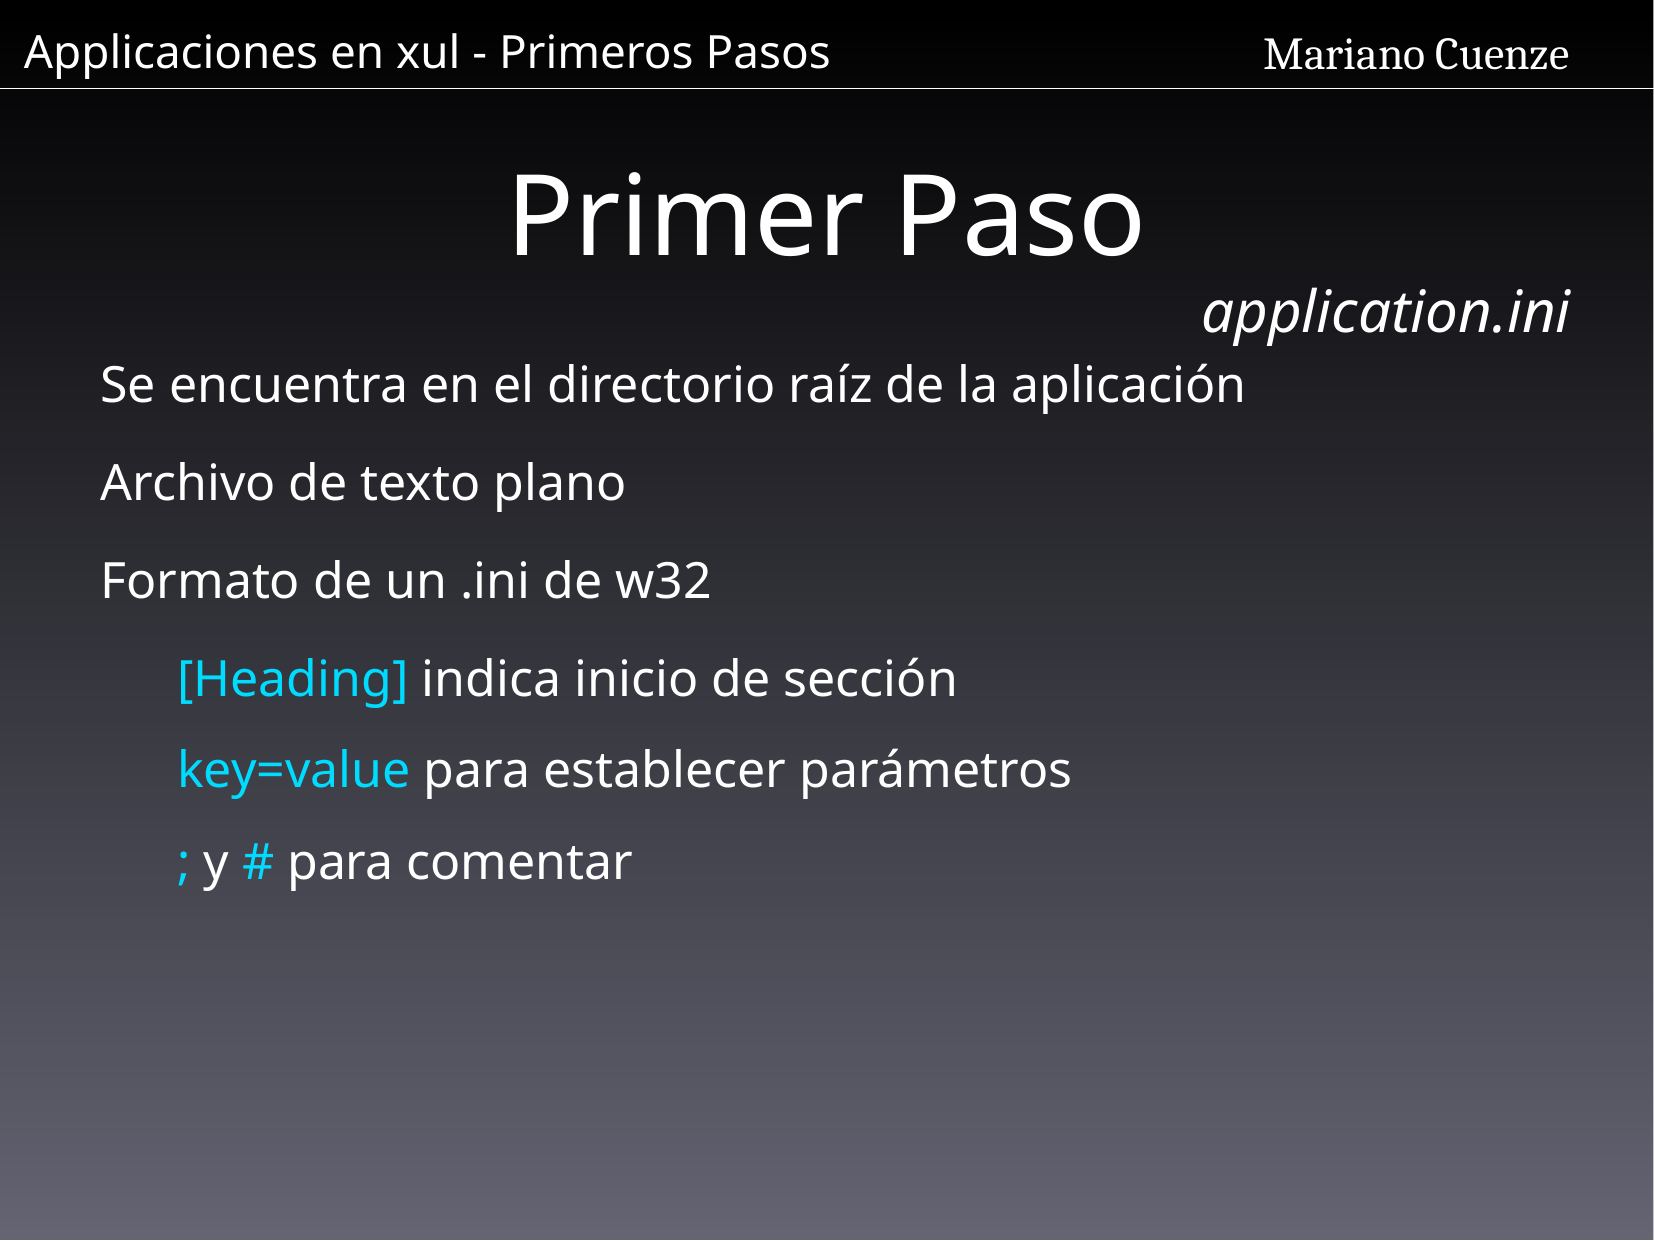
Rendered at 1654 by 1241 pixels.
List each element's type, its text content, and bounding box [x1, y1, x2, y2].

title application.ini [82, 265, 1571, 355]
text_box Mariano Cuenze [1249, 20, 1648, 88]
title Primer Paso [82, 108, 1571, 265]
text_box Applicaciones en xul - Primeros Pasos [9, 11, 899, 80]
list Se encuentra en el directorio raíz de la aplicación Archivo de texto plano Formato de un .ini de w32 [Heading] indica inicio de sección key=value para establecer parámetros ; y # para comentar [82, 355, 1571, 1153]
